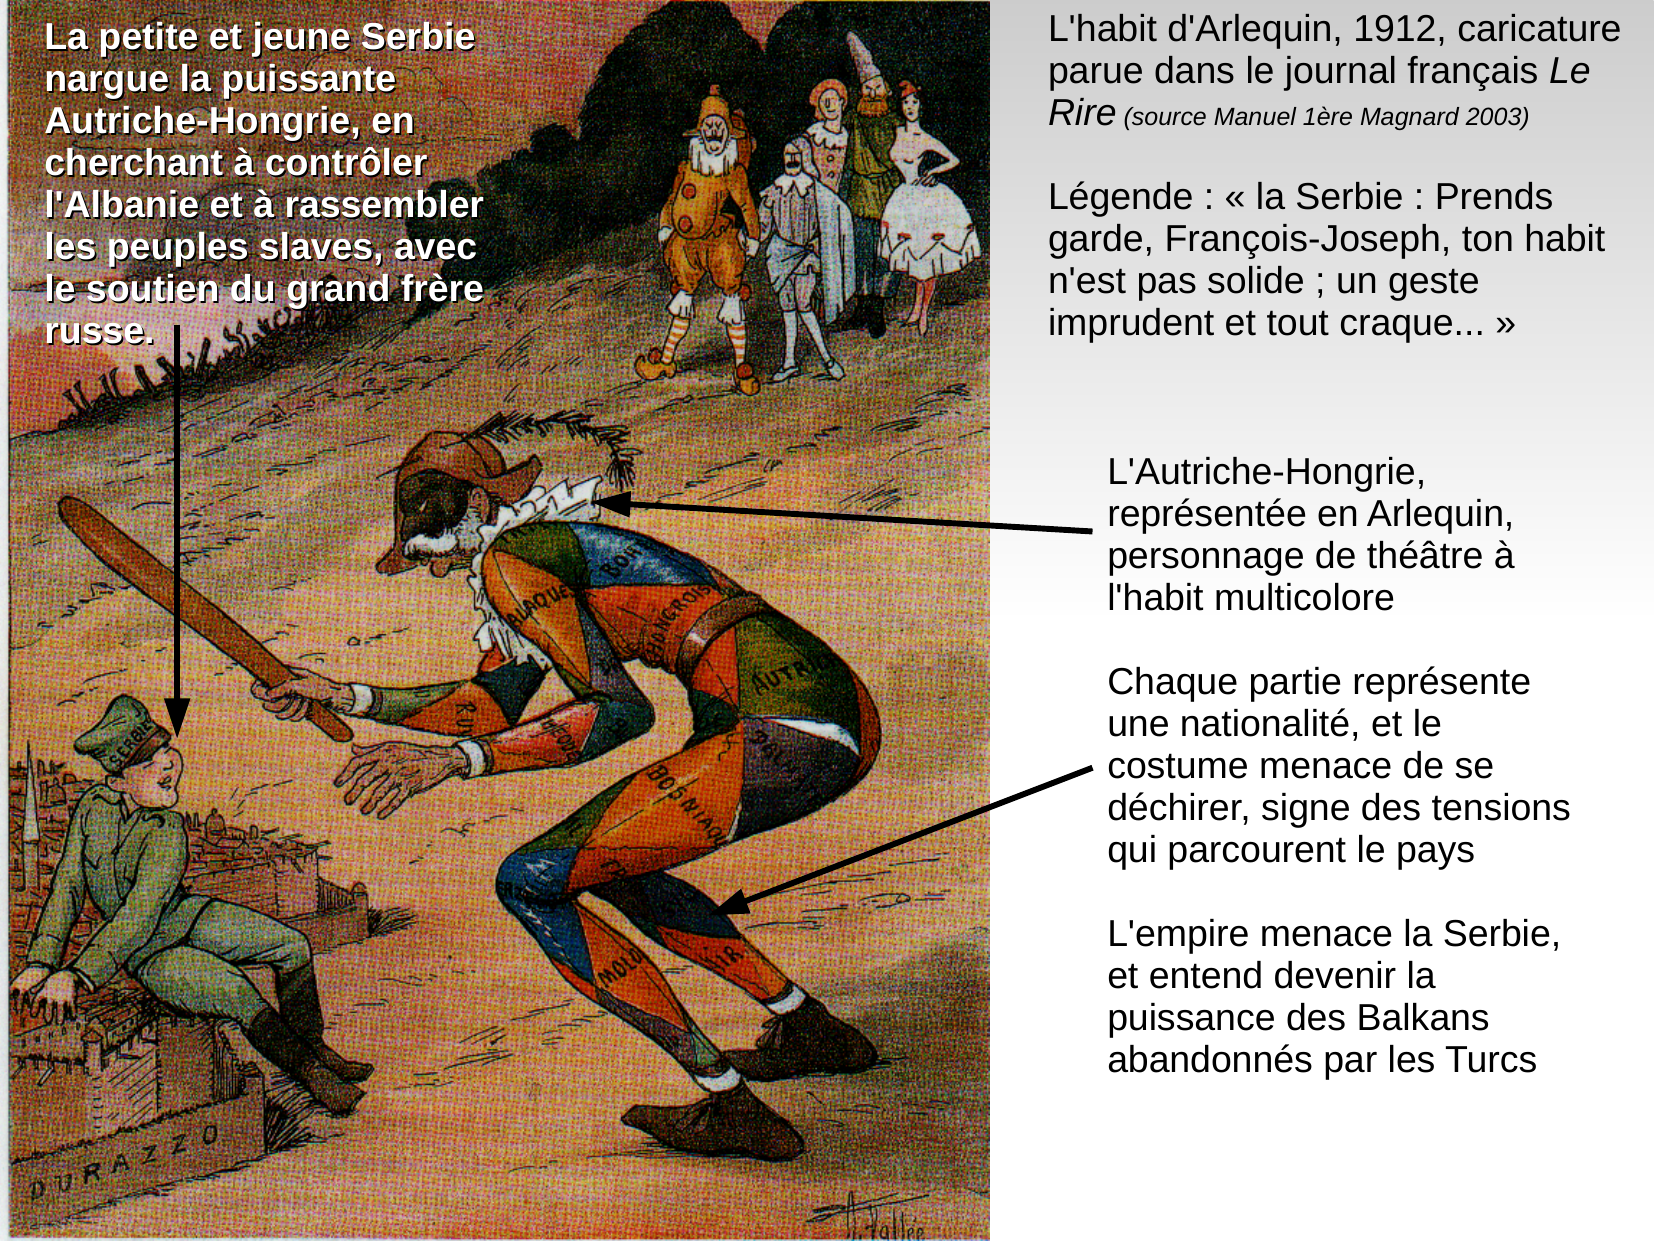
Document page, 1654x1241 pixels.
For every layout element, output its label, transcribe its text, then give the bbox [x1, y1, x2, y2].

text_box L'habit d'Arlequin, 1912, caricature parue dans le journal français Le Rire (source Manuel 1ère Magnard 2003) Légende : « la Serbie : Prends garde, François-Joseph, ton habit n'est pas solide ; un geste imprudent et tout craque... » [1033, 0, 1654, 351]
text_box L'Autriche-Hongrie, représentée en Arlequin, personnage de théâtre à l'habit multicolore Chaque partie représente une nationalité, et le costume menace de se déchirer, signe des tensions qui parcourent le pays L'empire menace la Serbie, et entend devenir la puissance des Balkans abandonnés par les Turcs [1092, 442, 1595, 1088]
picture [0, 0, 990, 1241]
text_box La petite et jeune Serbie nargue la puissante Autriche-Hongrie, en cherchant à contrôler l'Albanie et à rassembler les peuples slaves, avec le soutien du grand frère russe. [29, 8, 532, 359]
